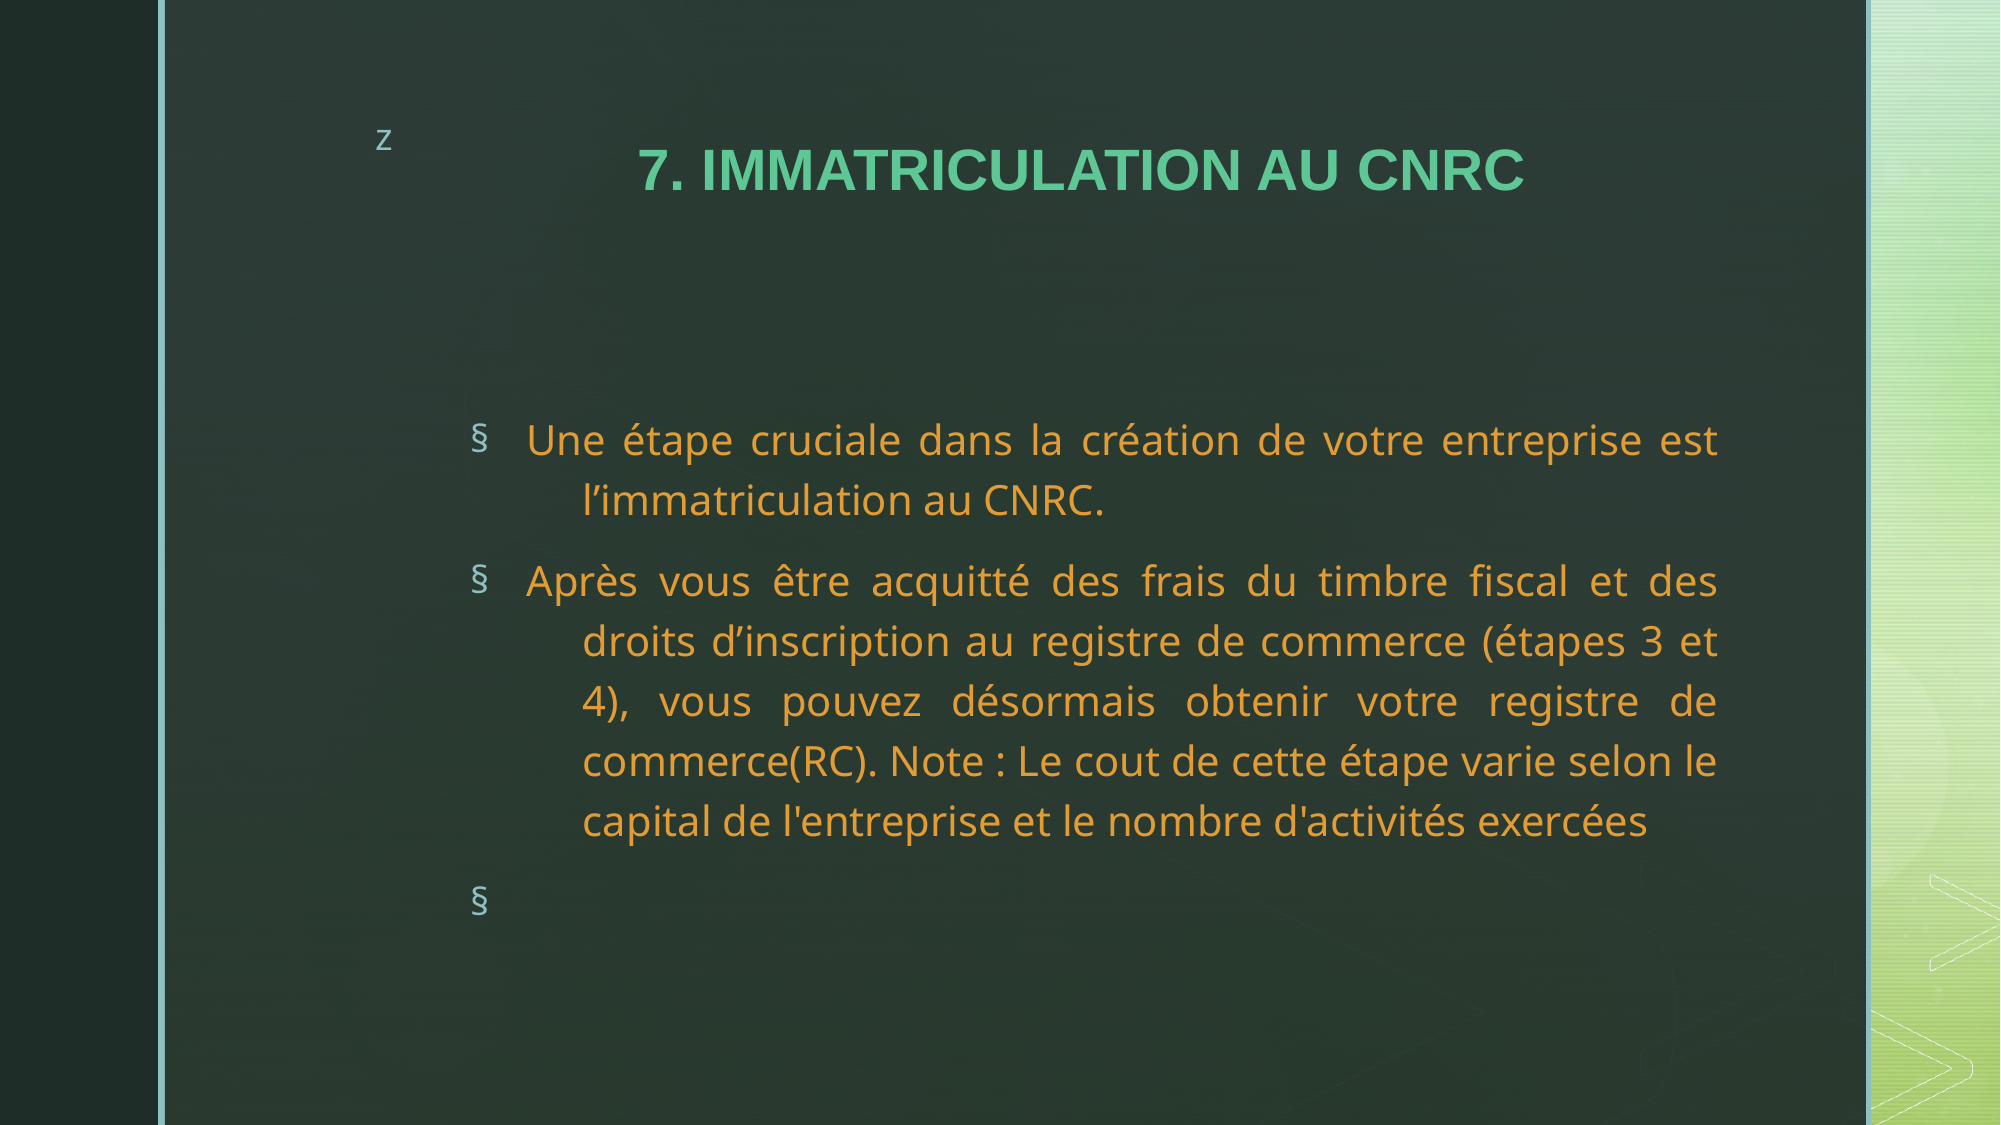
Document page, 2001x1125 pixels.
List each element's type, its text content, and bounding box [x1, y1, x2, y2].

title 7. IMMATRICULATION AU CNRC [428, 132, 1734, 310]
list Une étape cruciale dans la création de votre entreprise est l’immatriculation au CNRC. Après vous être acquitté des frais du timbre fiscal et des droits d’inscription au registre de commerce (étapes 3 et 4), vous pouvez désormais obtenir votre registre de commerce(RC). Note : Le cout de cette étape varie selon le capital de l'entreprise et le nombre d'activités exercées [454, 336, 1734, 993]
